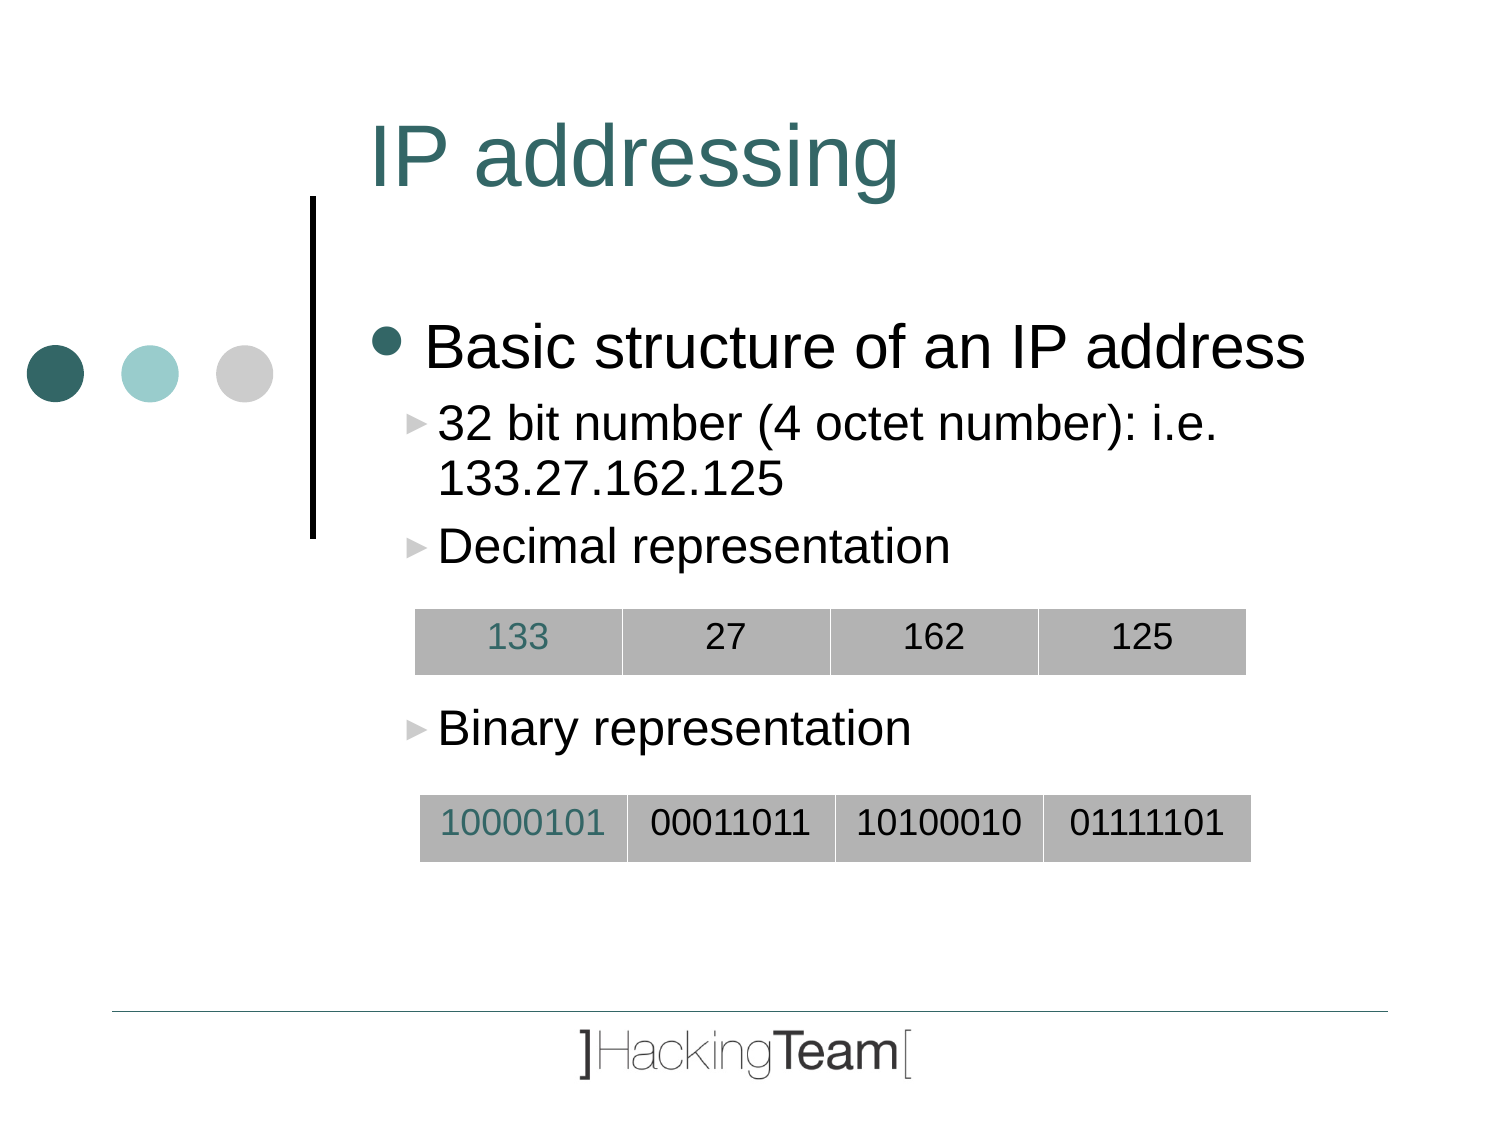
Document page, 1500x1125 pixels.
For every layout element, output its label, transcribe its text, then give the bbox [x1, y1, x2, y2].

table_header 125 [1039, 609, 1246, 675]
table_header 01111101 [1044, 795, 1251, 862]
table_header 27 [623, 609, 830, 675]
table_header 10000101 [420, 795, 627, 862]
list Basic structure of an IP address 32 bit number (4 octet number): i.e. 133.27.162.125 Decimal representation Binary representation [249, 312, 1401, 1041]
picture [574, 1041, 916, 1084]
table_header 162 [831, 609, 1038, 675]
table_header 00011011 [628, 795, 835, 862]
table_header 10100010 [836, 795, 1043, 862]
table_header 133 [415, 609, 622, 675]
title IP addressing [249, 38, 1401, 275]
